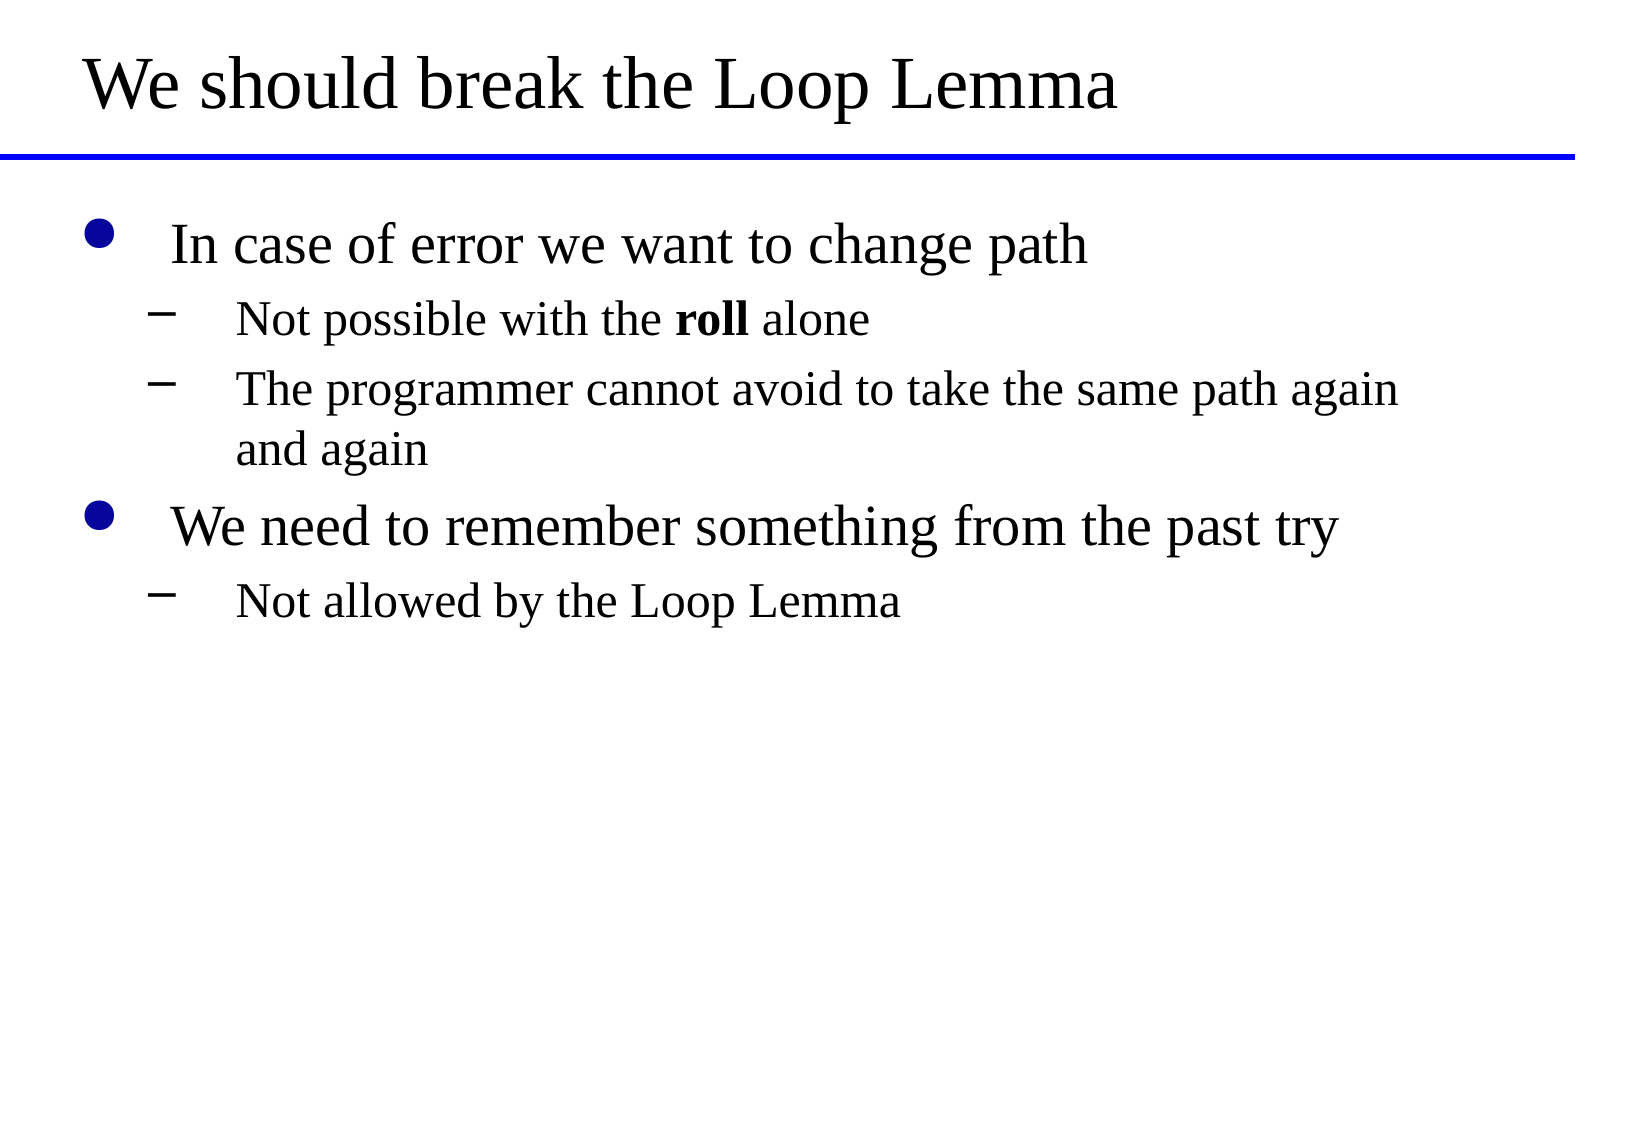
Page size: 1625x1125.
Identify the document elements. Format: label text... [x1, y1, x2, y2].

list In case of error we want to change path Not possible with the roll alone The programmer cannot avoid to take the same path again and again We need to remember something from the past try Not allowed by the Loop Lemma [67, 198, 1478, 1061]
title We should break the Loop Lemma [67, 27, 1544, 131]
